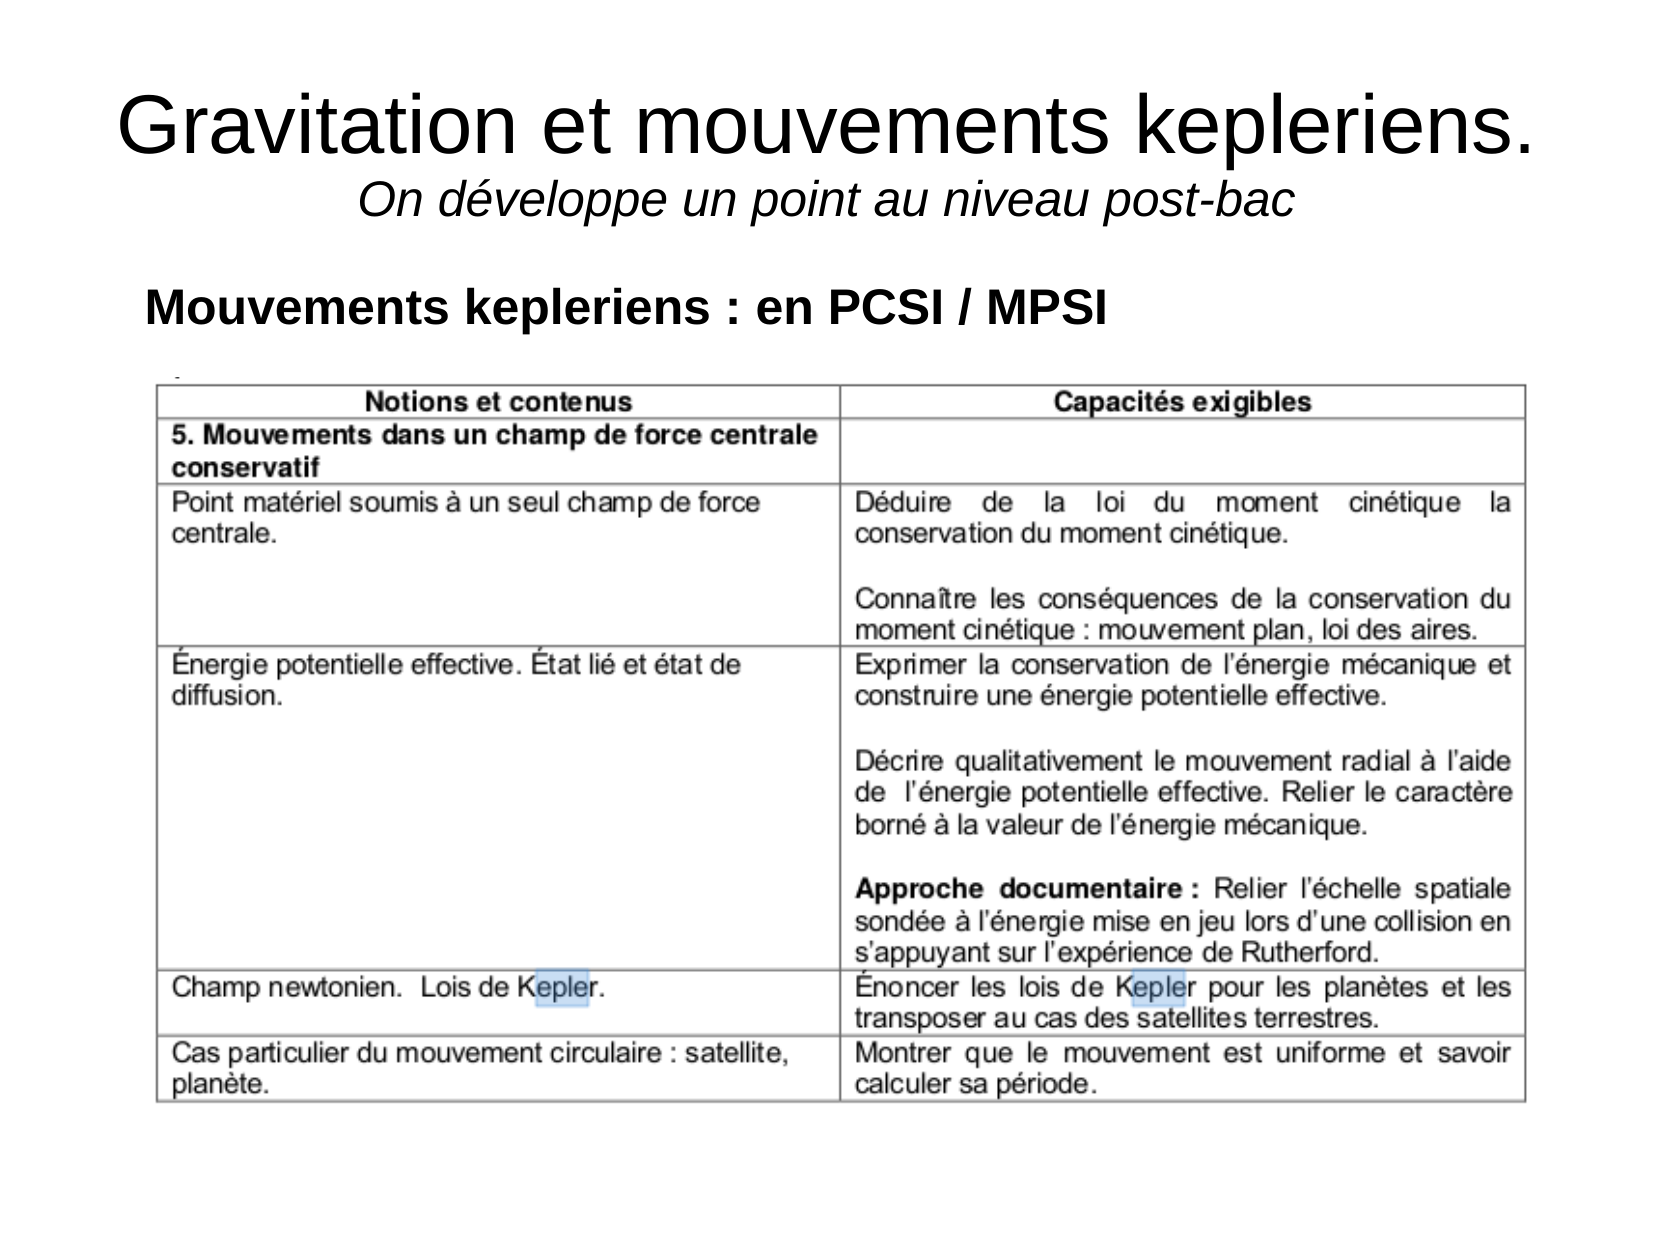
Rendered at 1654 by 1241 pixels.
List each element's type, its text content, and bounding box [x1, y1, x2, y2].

text_box Mouvements kepleriens : en PCSI / MPSI [129, 272, 1125, 344]
picture [141, 377, 1548, 1111]
title Gravitation et mouvements kepleriens. On développe un point au niveau post-bac [82, 49, 1571, 257]
